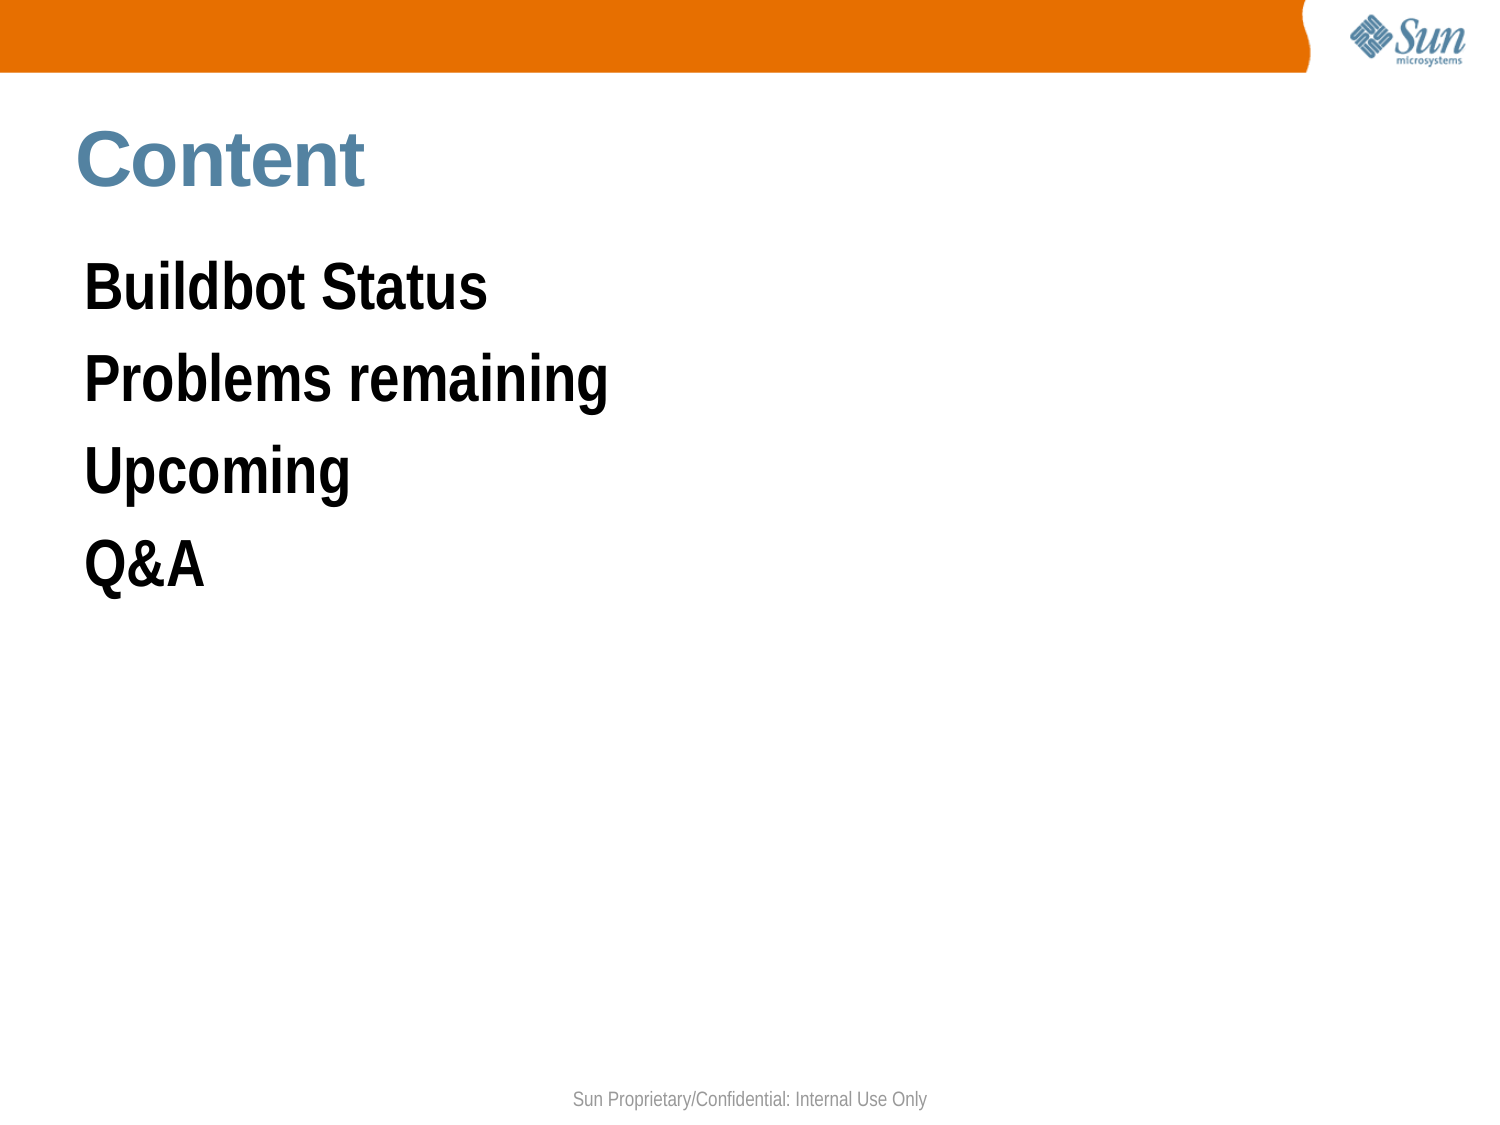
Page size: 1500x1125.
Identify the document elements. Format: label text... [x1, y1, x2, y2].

title Content [75, 122, 1438, 228]
picture [0, 0, 1500, 75]
list Buildbot Status Problems remaining Upcoming Q&A [64, 257, 1402, 1017]
